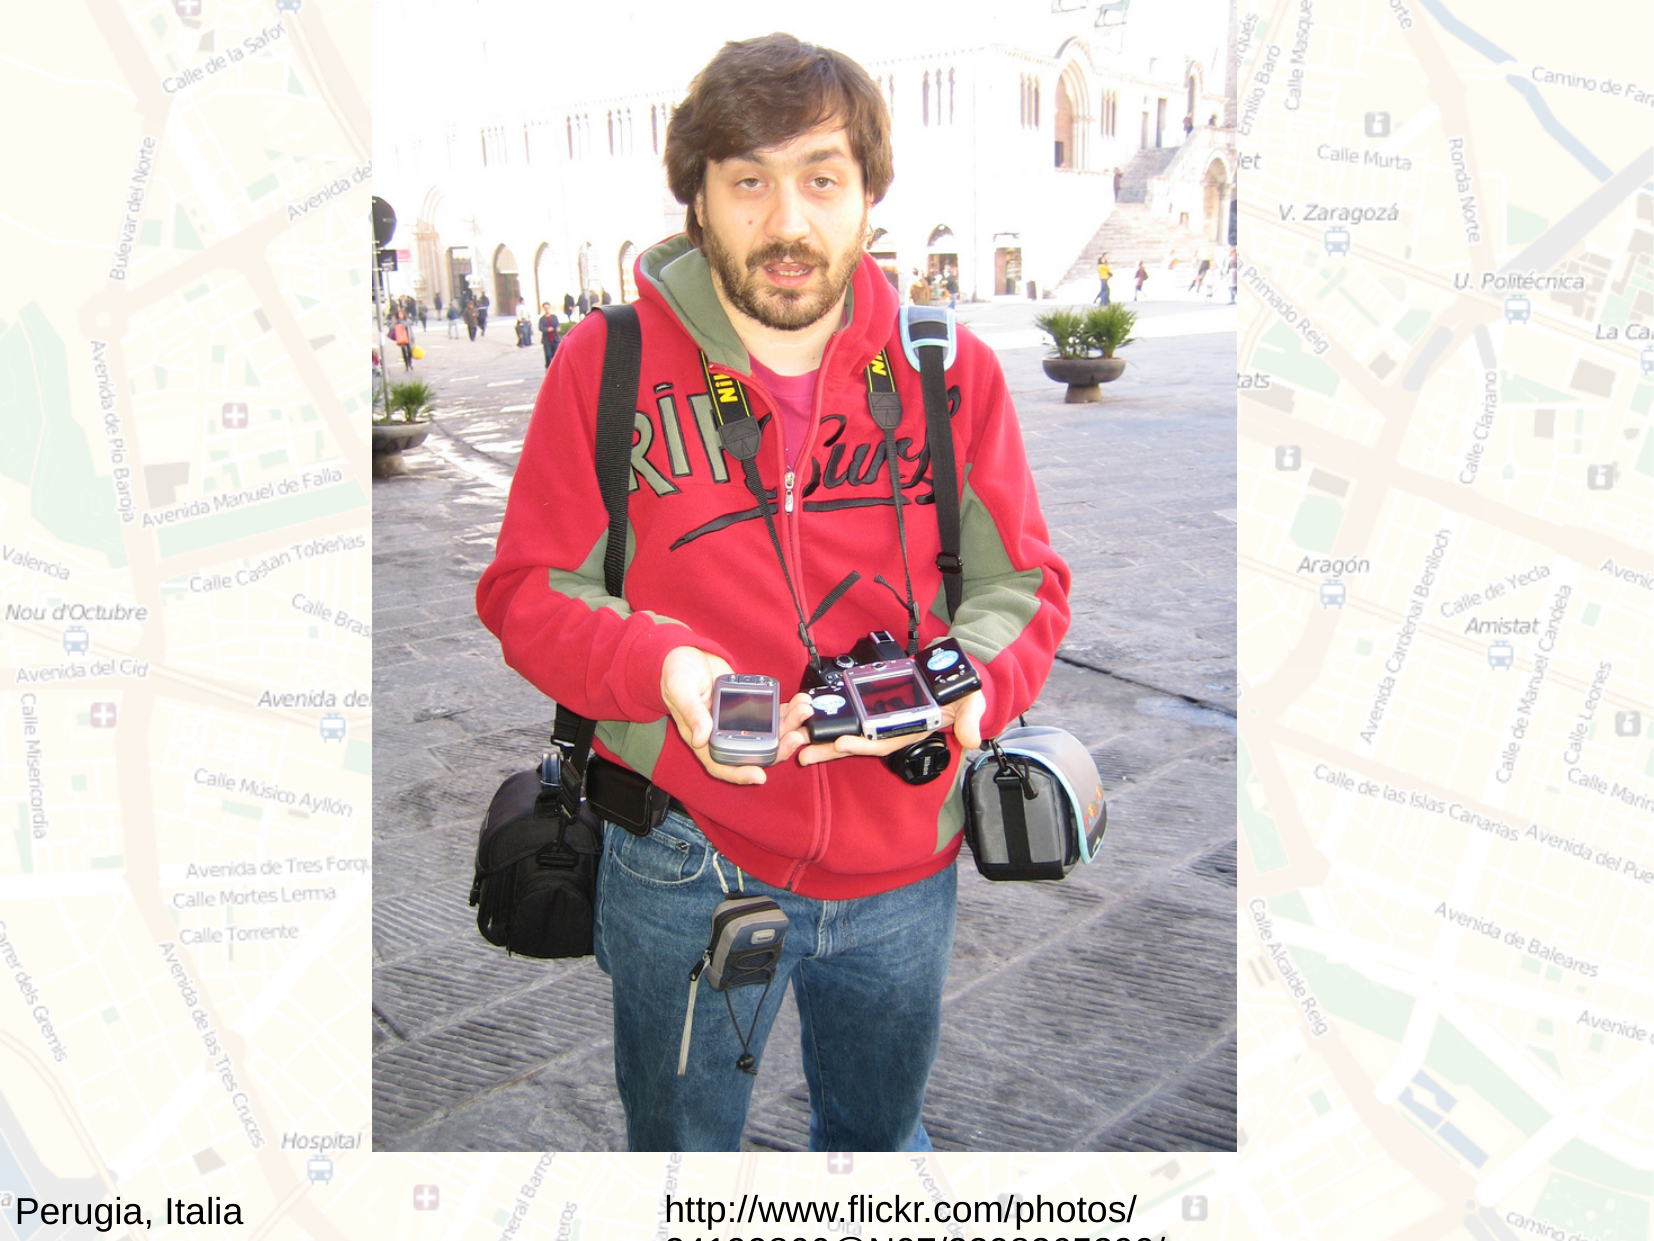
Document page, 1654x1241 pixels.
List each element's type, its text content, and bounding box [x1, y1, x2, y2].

picture [372, 0, 1237, 1152]
text_box http://www.flickr.com/photos/24199866@N07/2298365290/ [649, 1181, 1652, 1238]
text_box Perugia, Italia [0, 1183, 259, 1241]
